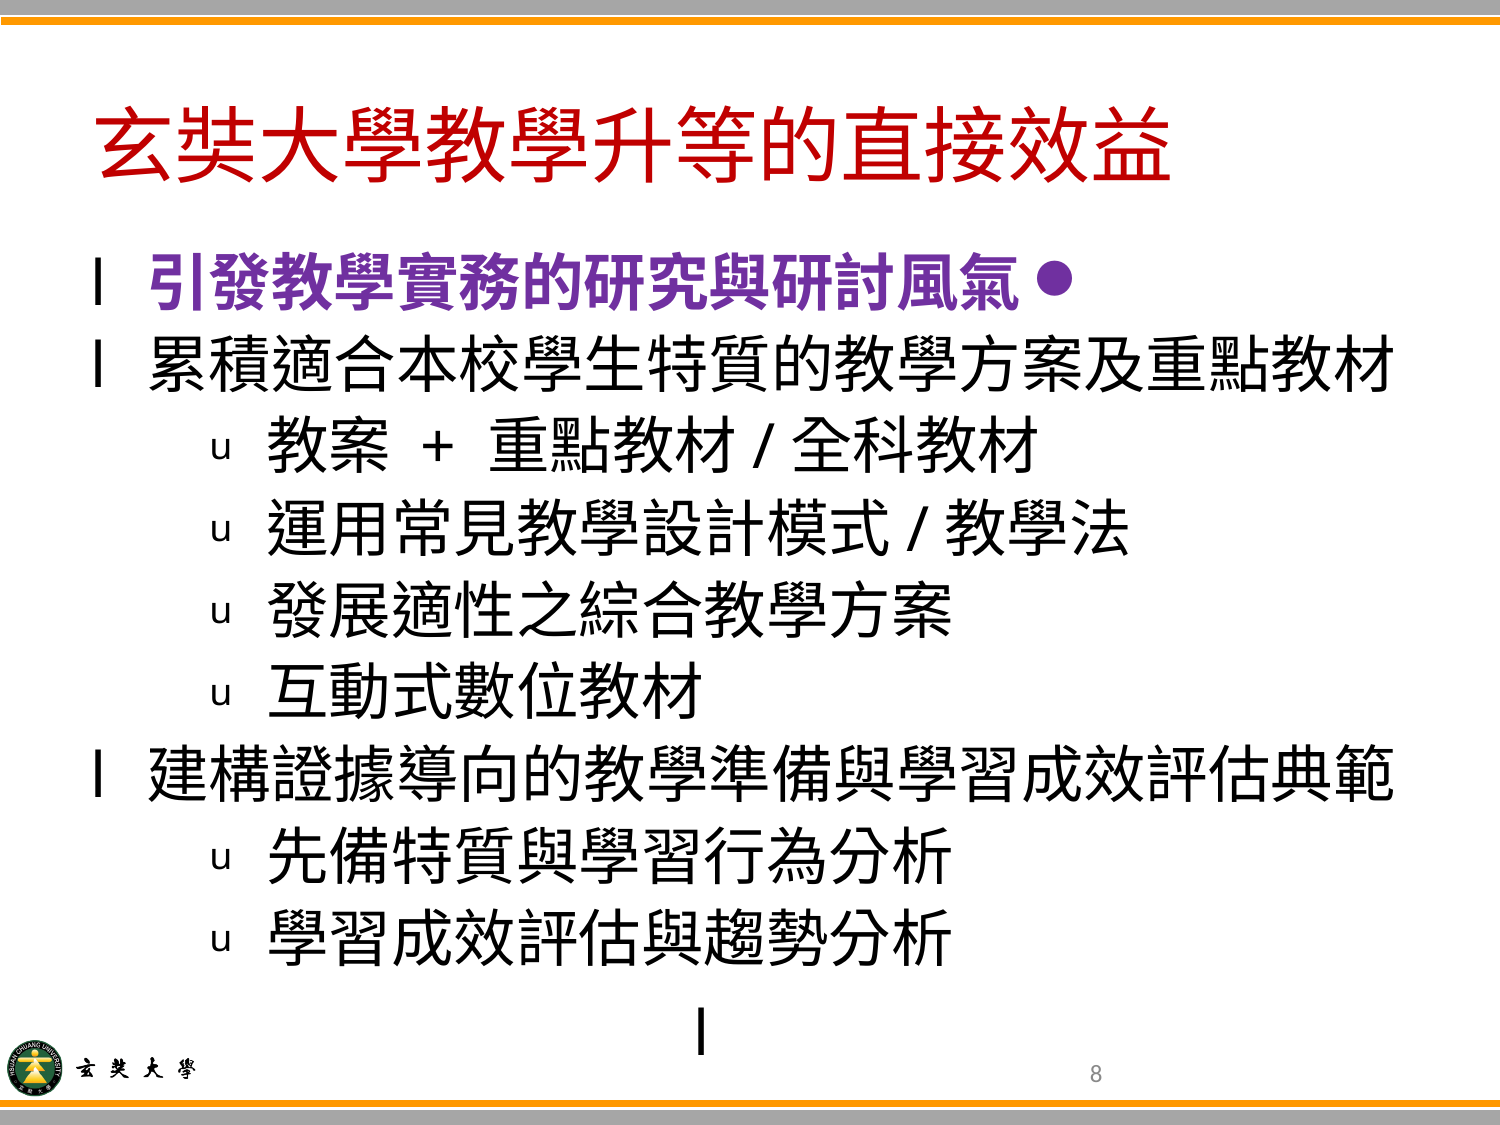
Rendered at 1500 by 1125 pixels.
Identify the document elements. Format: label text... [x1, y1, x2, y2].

title 玄奘大學教學升等的直接效益 [76, 78, 1427, 209]
text_box 8 [1074, 1042, 1426, 1103]
list 引發教學實務的研究與研討風氣 ● 累積適合本校學生特質的教學方案及重點教材 教案 + 重點教材/全科教材 運用常見教學設計模式/教學法 發展適性之綜合教學方案 互動式數位教材 建構證據導向的教學準備與學習成效評估典範 先備特質與學習行為分析 學習成效評估與趨勢分析 [75, 243, 1426, 1012]
